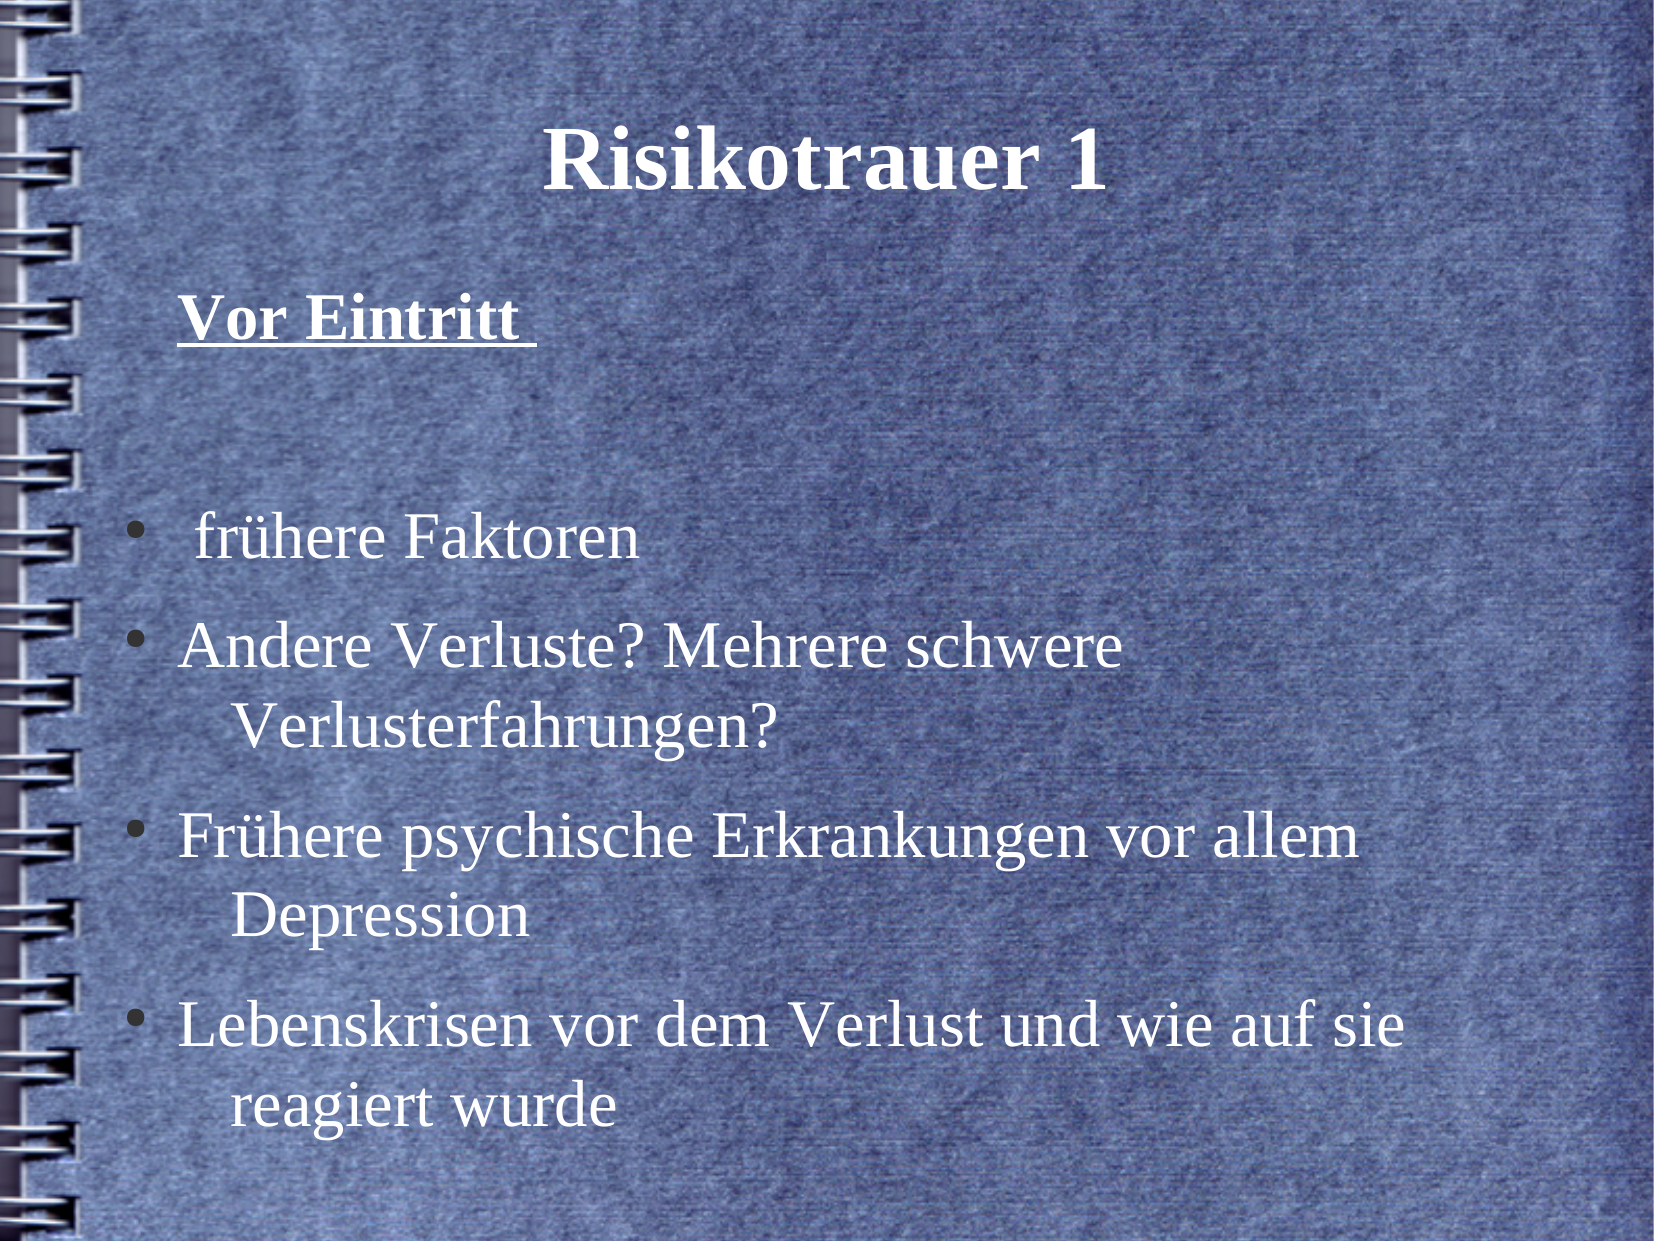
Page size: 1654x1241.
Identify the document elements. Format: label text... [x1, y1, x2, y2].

picture [0, 0, 1654, 1241]
list Vor Eintritt frühere Faktoren Andere Verluste? Mehrere schwere Verlusterfahrungen? Frühere psychische Erkrankungen vor allem Depression Lebenskrisen vor dem Verlust und wie auf sie reagiert wurde [88, 272, 1625, 1152]
title Risikotrauer 1 [82, 97, 1571, 208]
